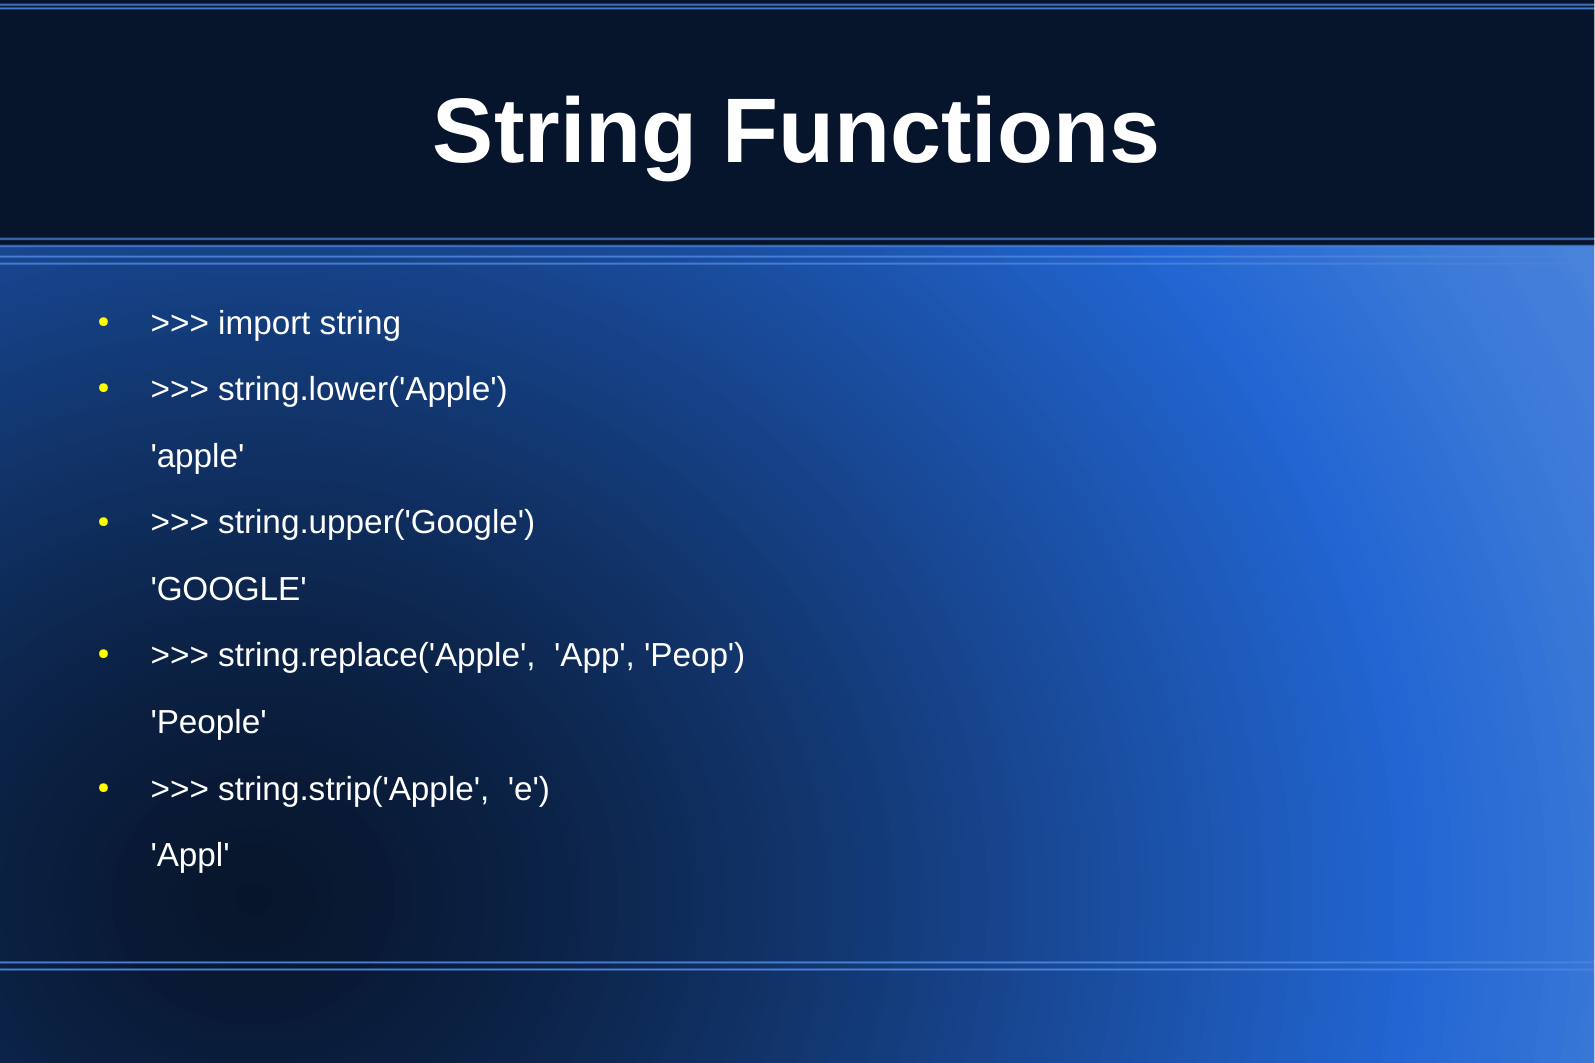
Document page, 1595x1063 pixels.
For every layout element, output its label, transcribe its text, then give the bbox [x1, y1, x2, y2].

list >>> import string >>> string.lower('Apple') 'apple' >>> string.upper('Google') 'GOOGLE' >>> string.replace('Apple', 'App', 'Peop') 'People' >>> string.strip('Apple', 'e') 'Appl' [79, 304, 1515, 1010]
title String Functions [79, 49, 1515, 213]
picture [0, 0, 1595, 1063]
